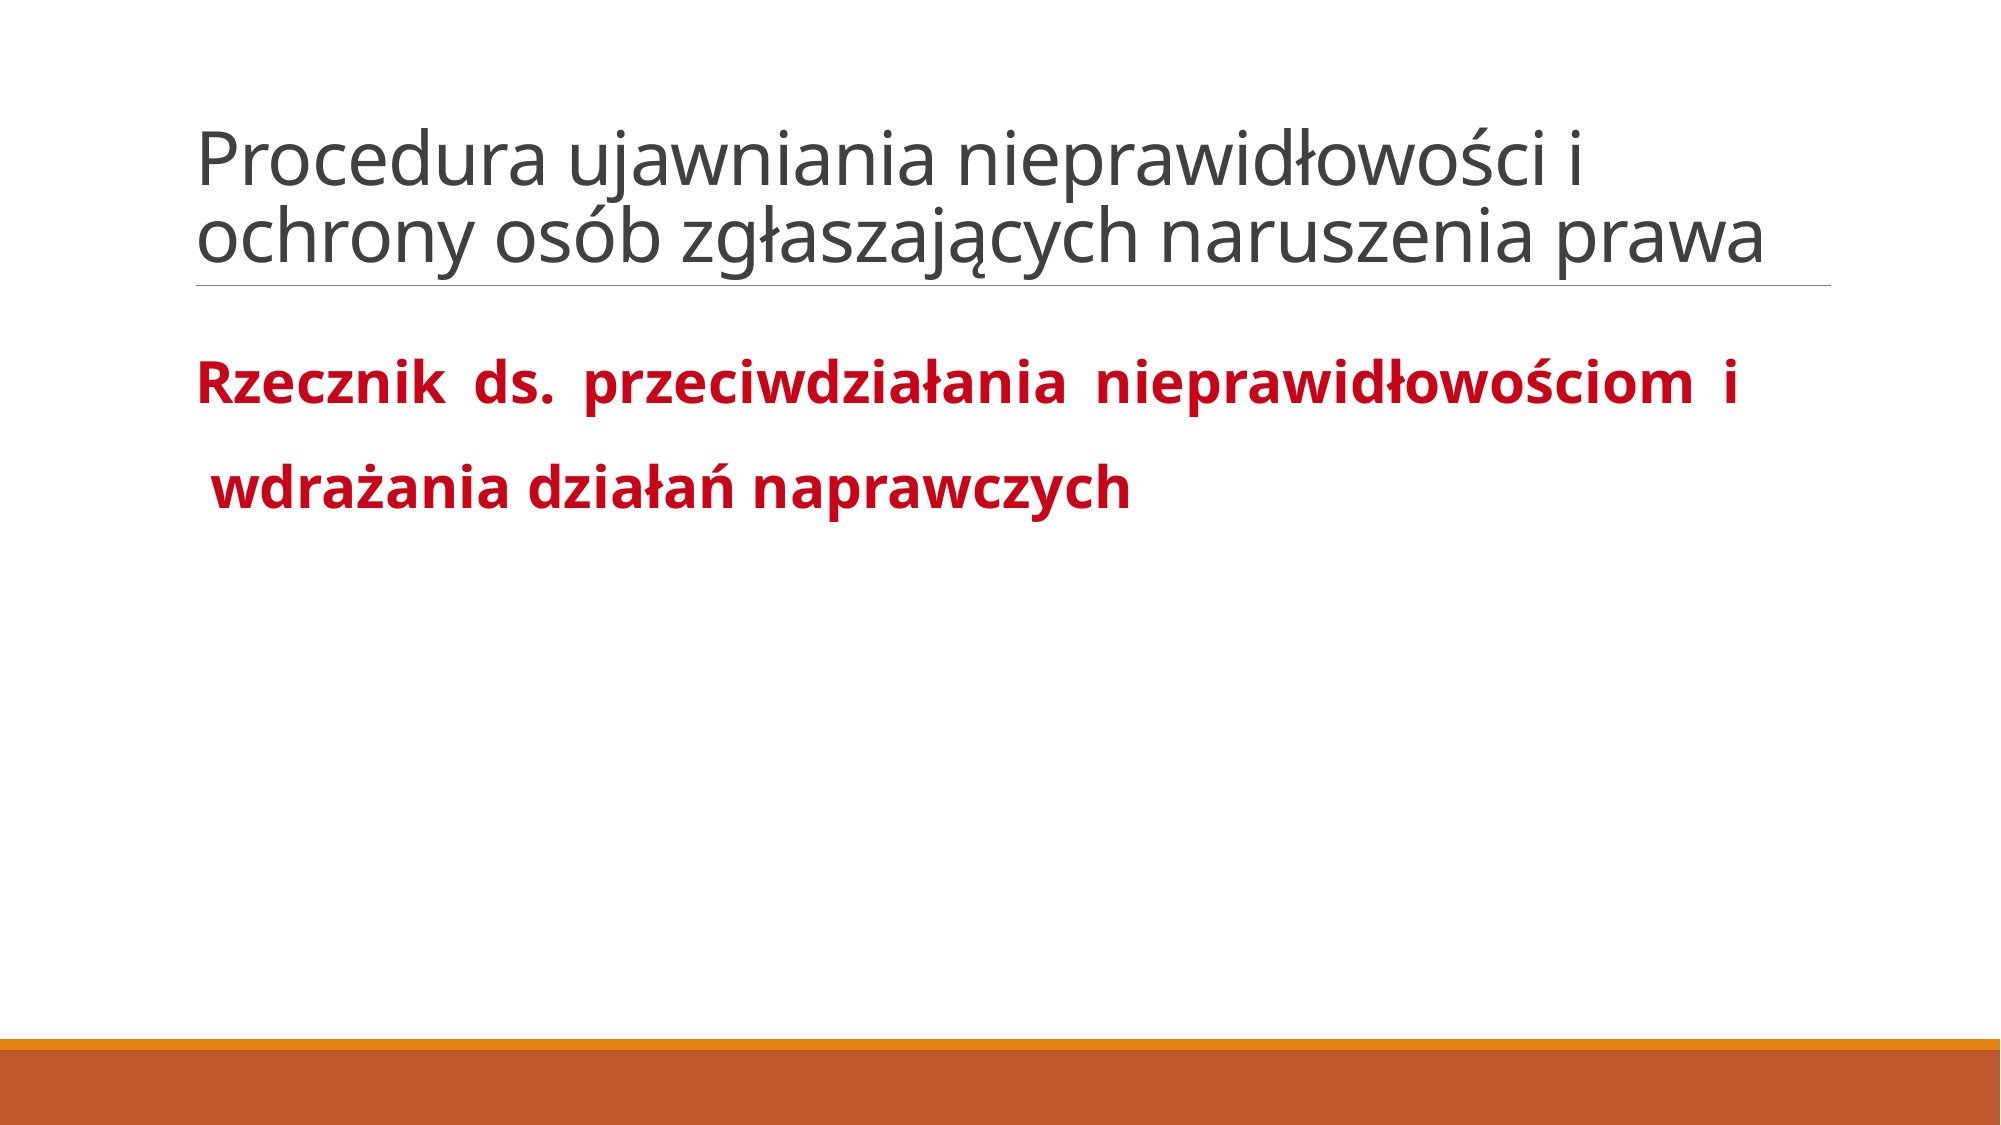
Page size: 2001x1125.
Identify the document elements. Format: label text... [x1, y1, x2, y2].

title Procedura ujawniania nieprawidłowości i ochrony osób zgłaszających naruszenia prawa [180, 47, 1831, 286]
list Rzecznik ds. przeciwdziałania nieprawidłowościom i wdrażania działań naprawczych [180, 302, 1831, 963]
